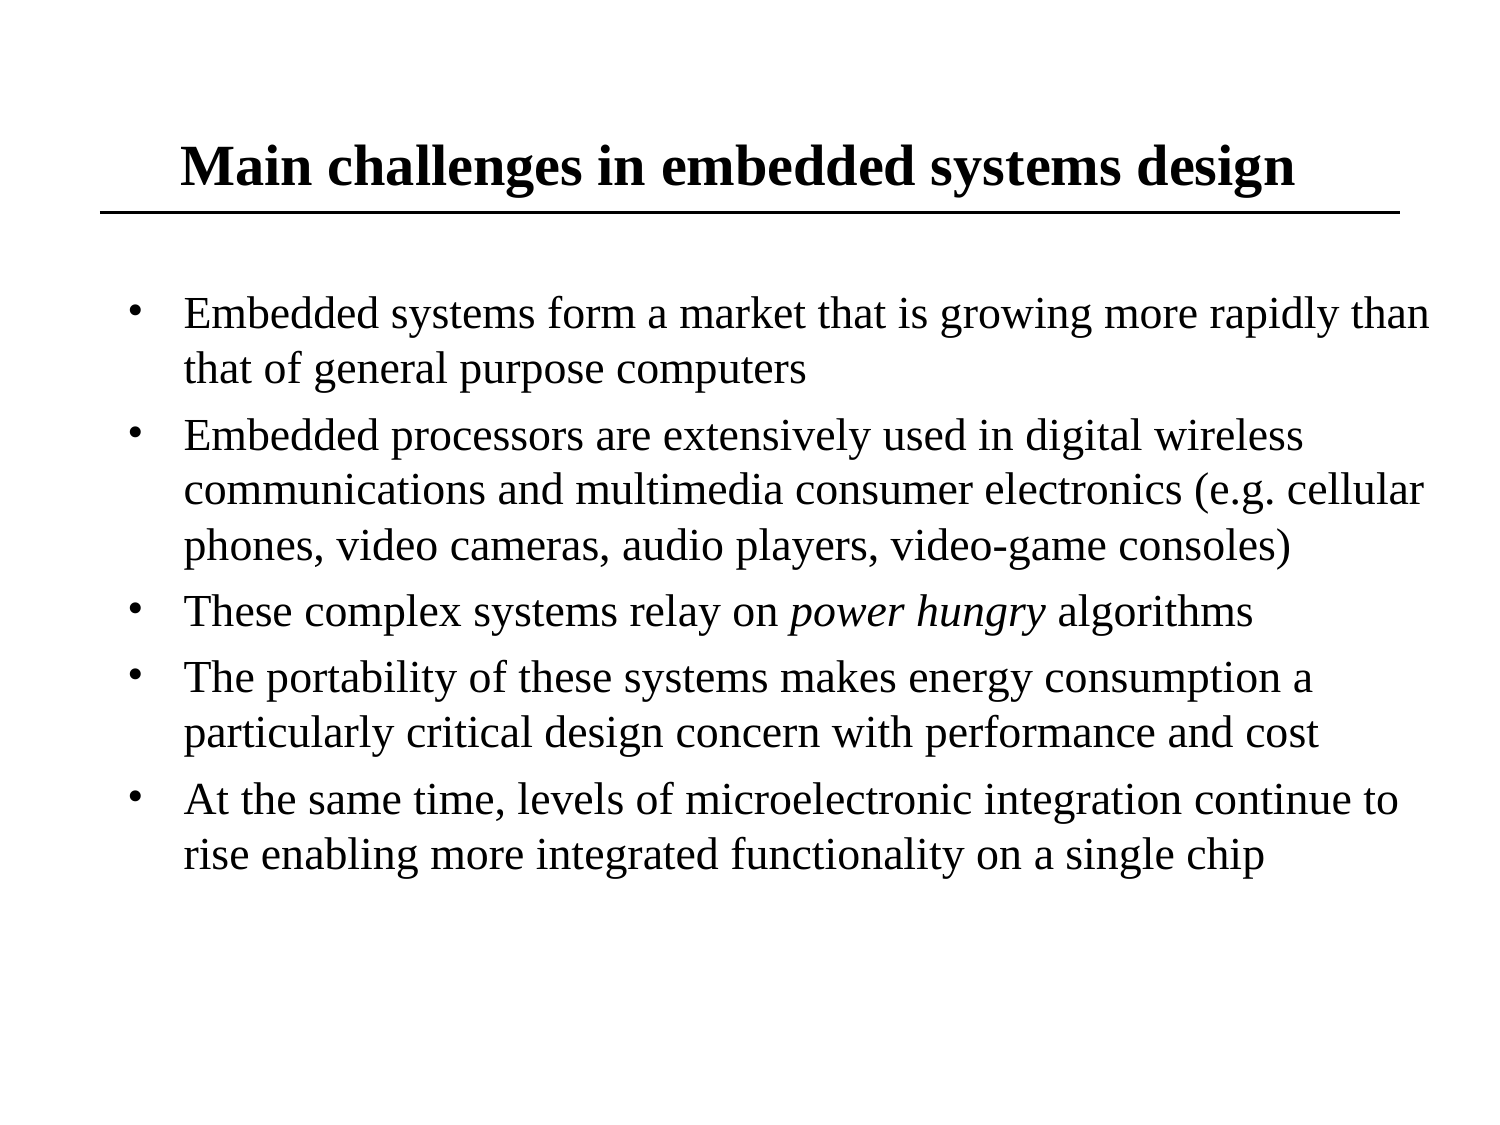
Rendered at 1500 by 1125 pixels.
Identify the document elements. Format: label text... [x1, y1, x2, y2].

text_box Main challenges in embedded systems design [123, 113, 1353, 210]
text_box Embedded systems form a market that is growing more rapidly than that of general purpose computers Embedded processors are extensively used in digital wireless communications and multimedia consumer electronics (e.g. cellular phones, video cameras, audio players, video-game consoles) These complex systems relay on power hungry algorithms The portability of these systems makes energy consumption a particularly critical design concern with performance and cost At the same time, levels of microelectronic integration continue to rise enabling more integrated functionality on a single chip [112, 275, 1450, 951]
